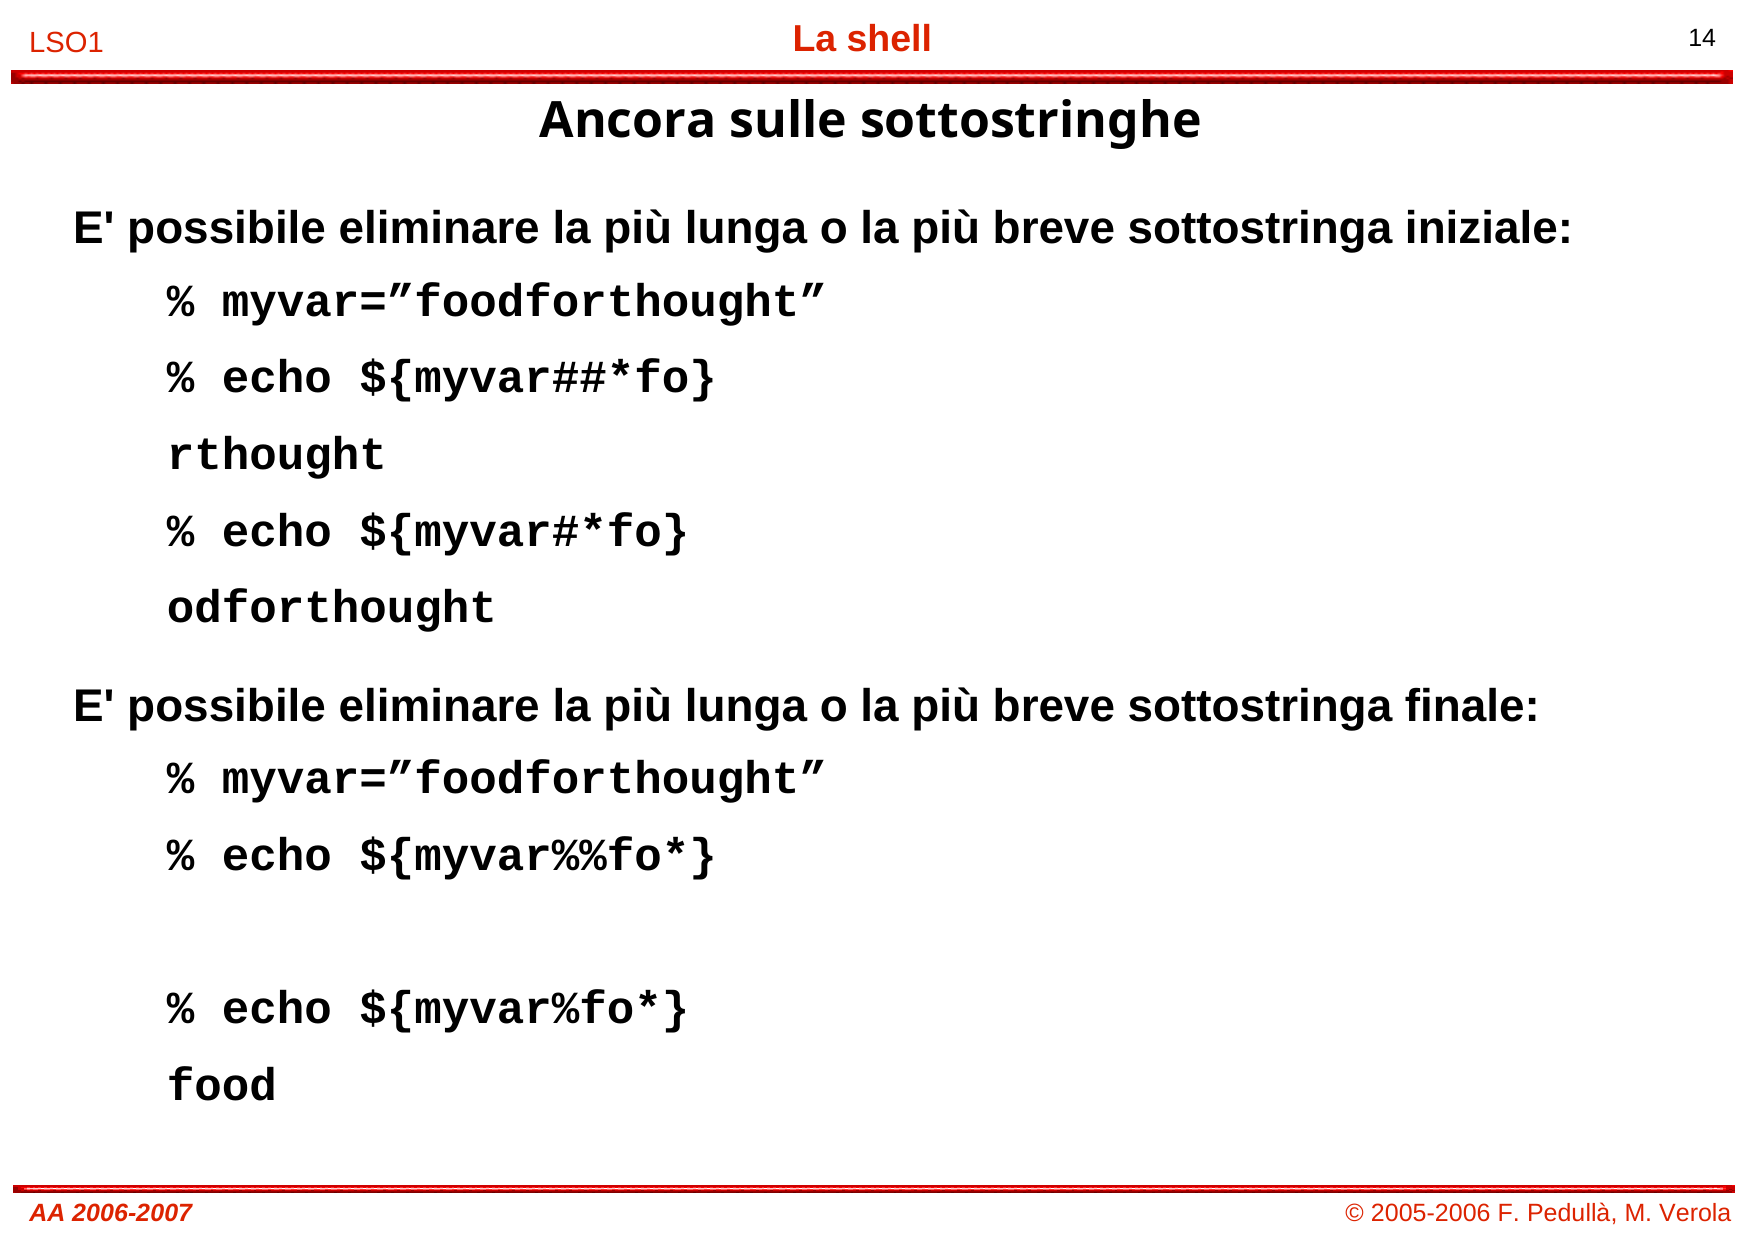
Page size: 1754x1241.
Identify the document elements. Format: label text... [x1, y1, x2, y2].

picture [13, 1185, 1735, 1193]
picture [11, 70, 1733, 84]
title Ancora sulle sottostringhe [493, 72, 1248, 168]
list E' possibile eliminare la più lunga o la più breve sottostringa iniziale: % myvar=”foodforthought” % echo ${myvar##*fo} rthought % echo ${myvar#*fo} odforthought E' possibile eliminare la più lunga o la più breve sottostringa finale: % myvar=”foodforthought” % echo ${myvar%%fo*} % echo ${myvar%fo*} food [58, 190, 1696, 1149]
